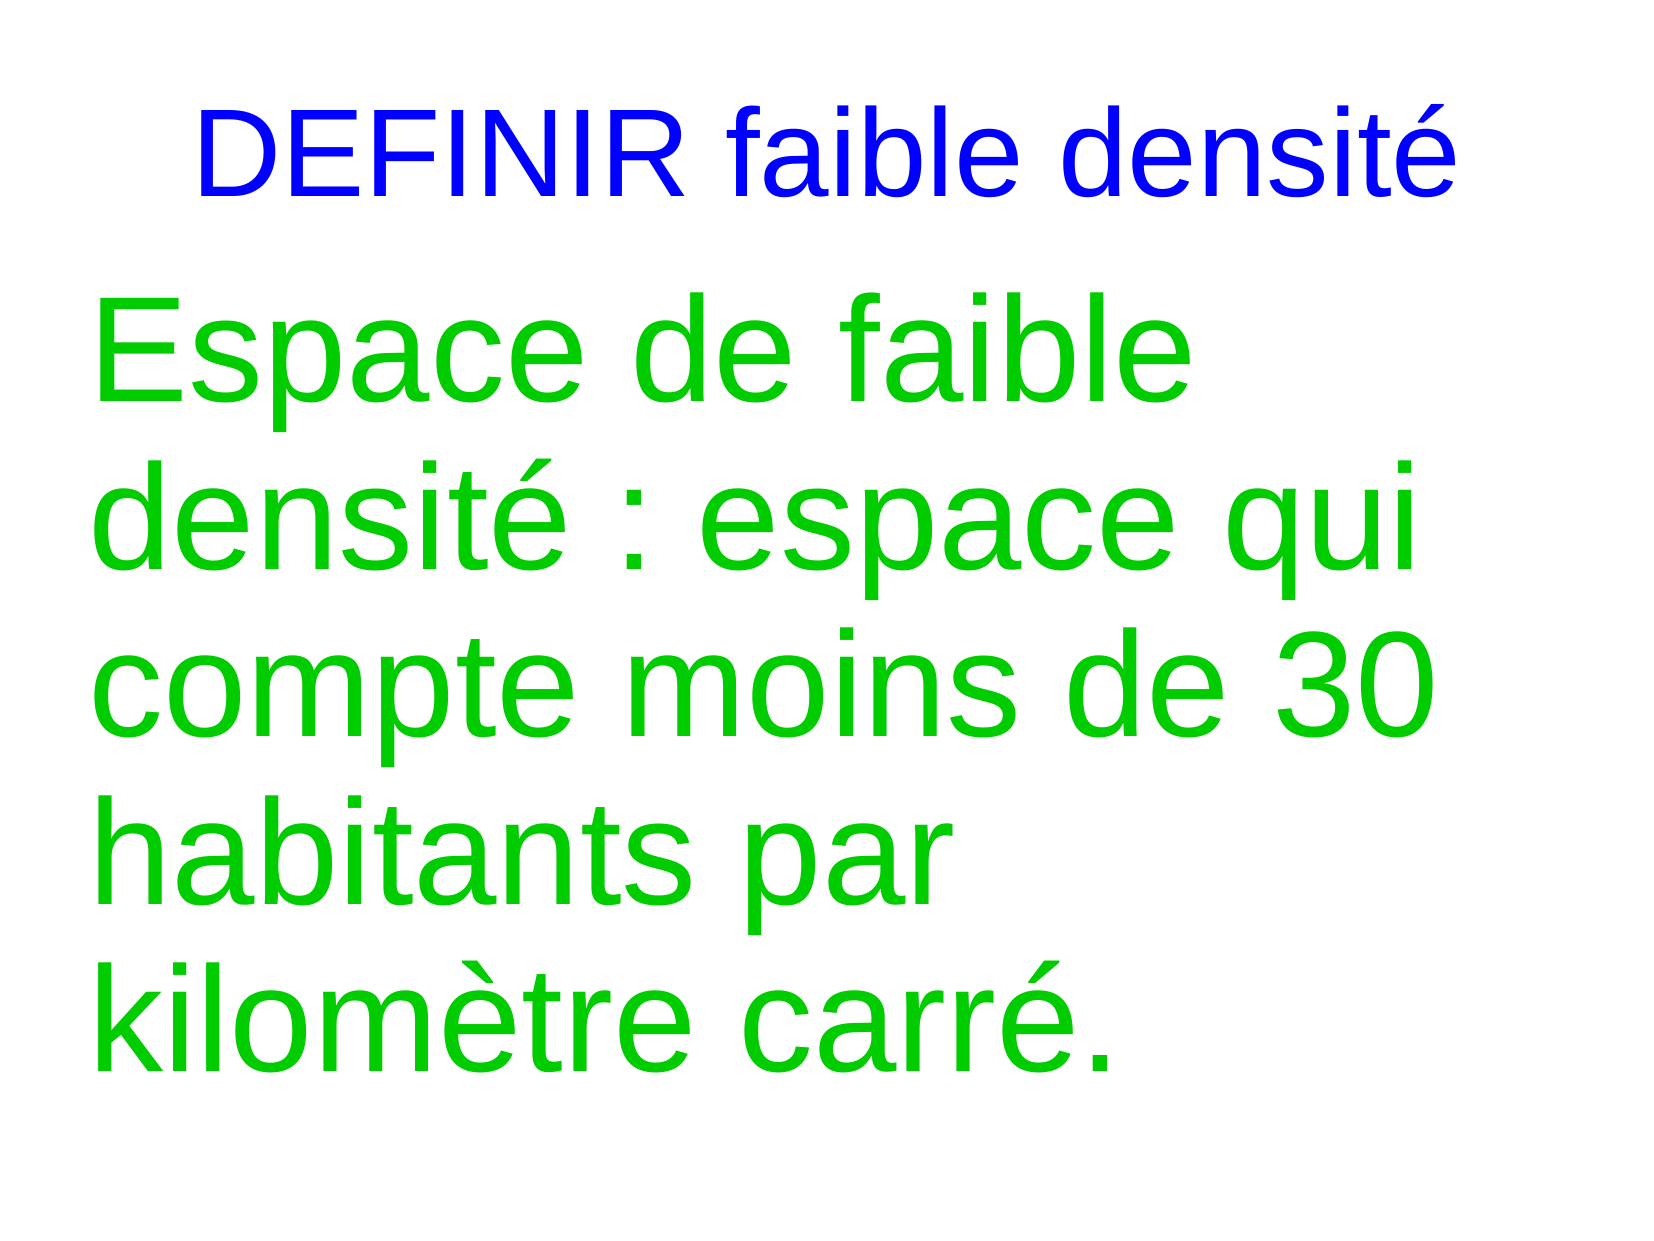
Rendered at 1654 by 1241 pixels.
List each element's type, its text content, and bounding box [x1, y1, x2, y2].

title Espace de faible densité : espace qui compte moins de 30 habitants par kilomètre carré. [88, 265, 1577, 1104]
title DEFINIR faible densité [82, 49, 1571, 257]
